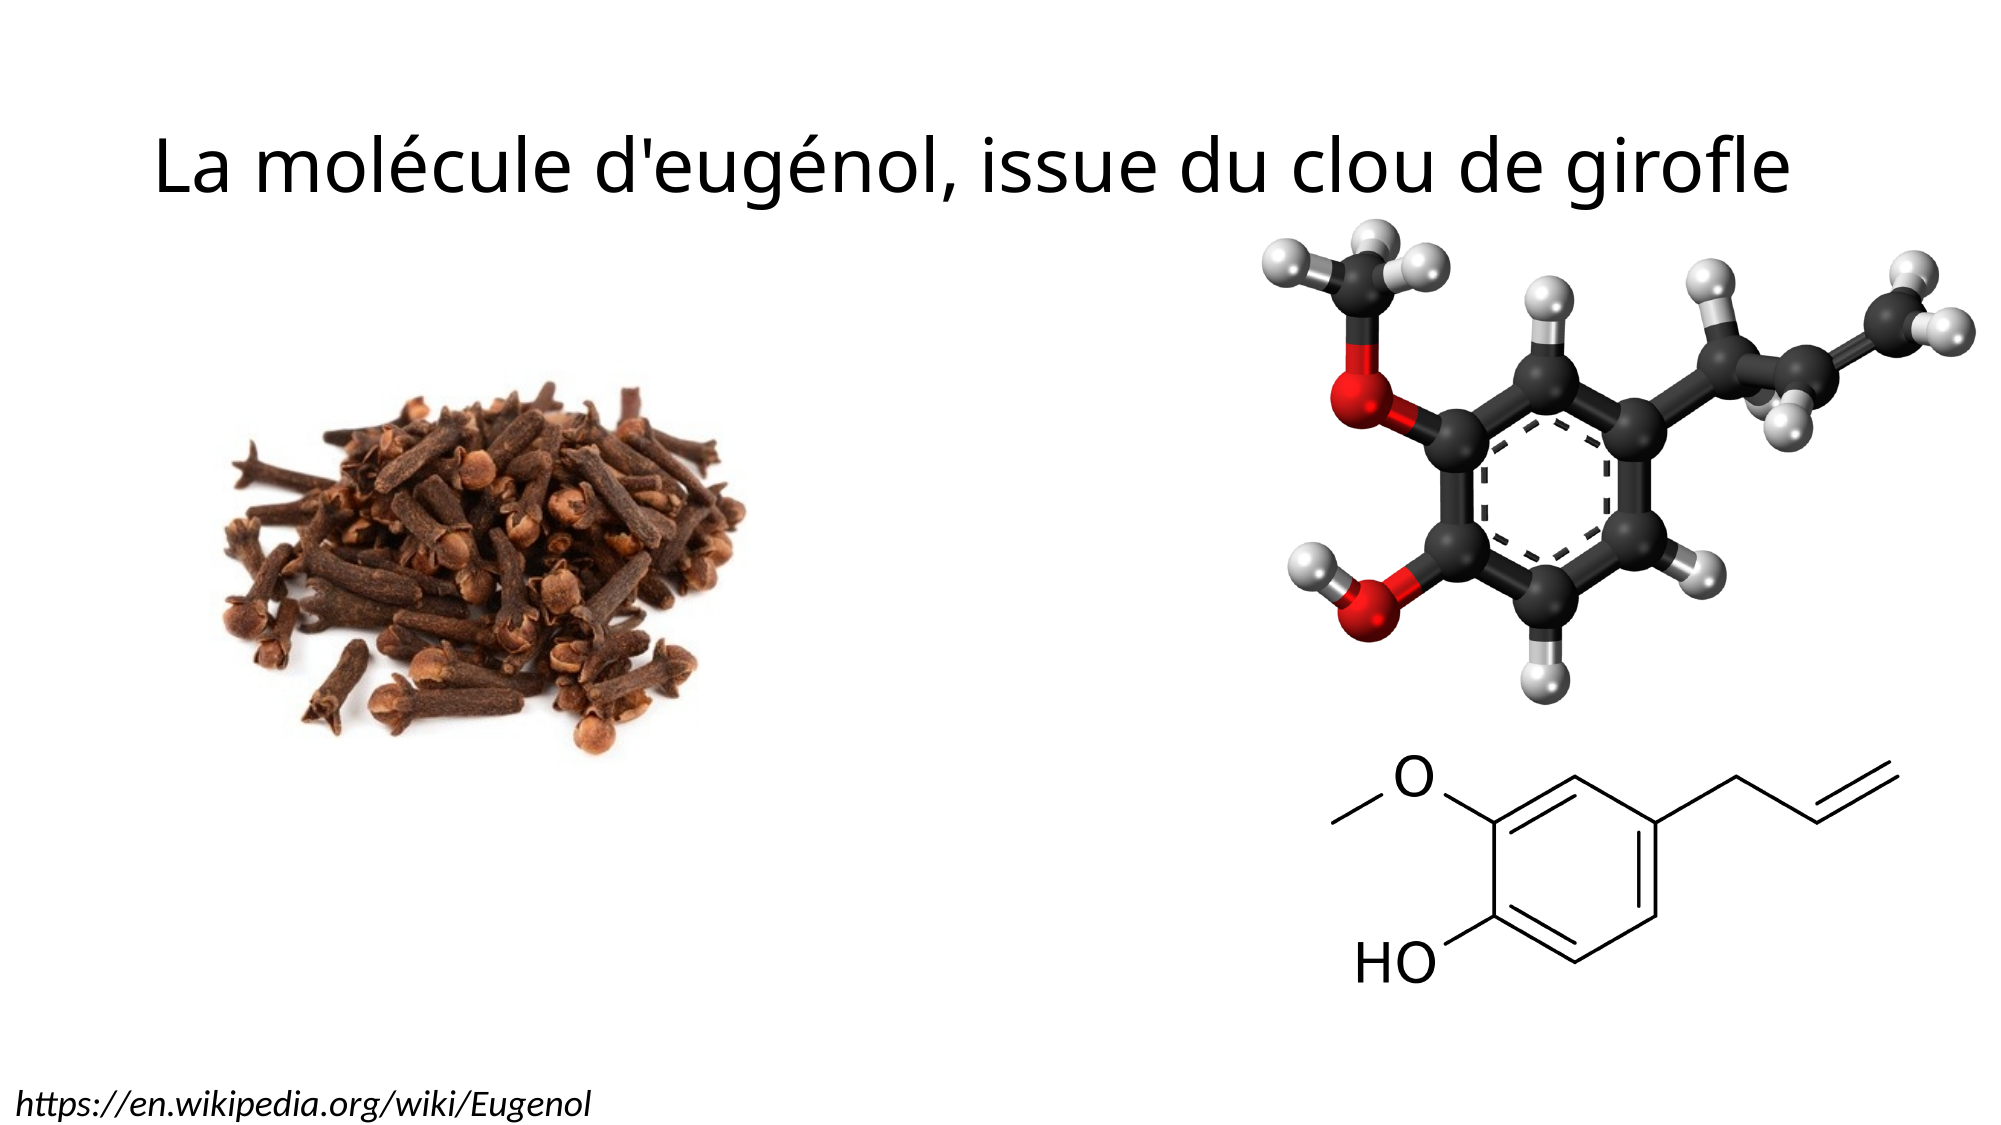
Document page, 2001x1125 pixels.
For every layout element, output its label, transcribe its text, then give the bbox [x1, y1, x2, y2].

text_box https://en.wikipedia.org/wiki/Eugenol [0, 1071, 640, 1125]
title La molécule d'eugénol, issue du clou de girofle [137, 59, 1863, 278]
picture [137, 213, 836, 913]
picture [1237, 194, 2000, 1029]
